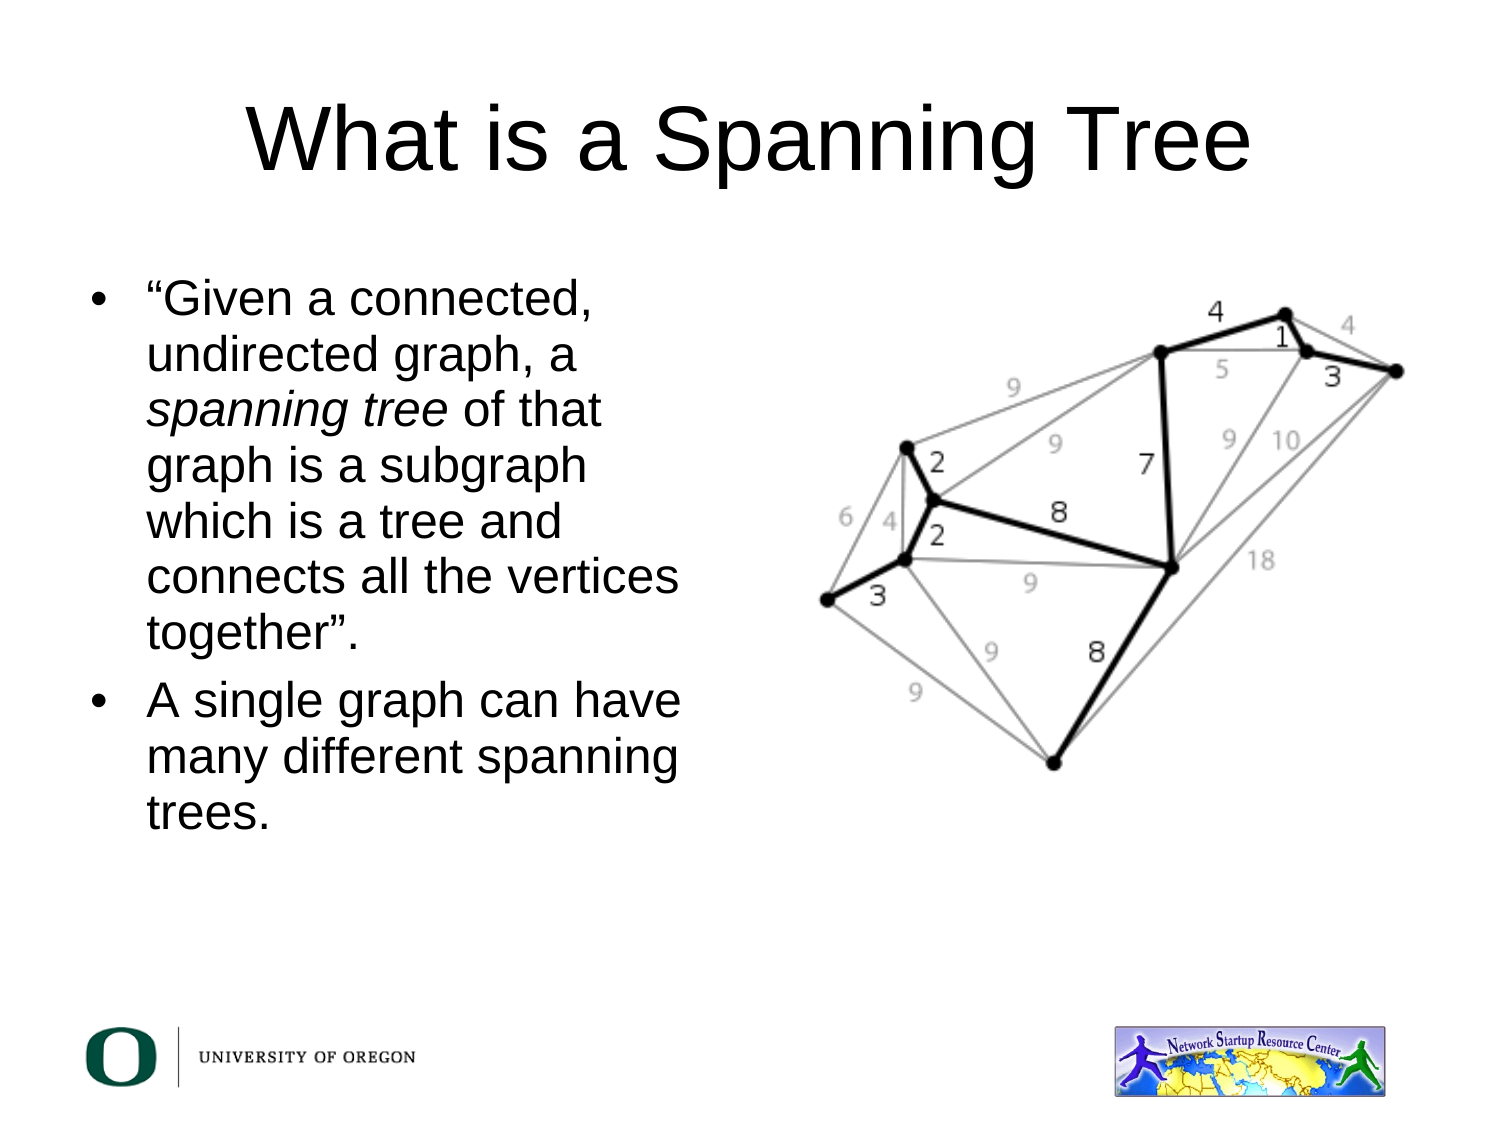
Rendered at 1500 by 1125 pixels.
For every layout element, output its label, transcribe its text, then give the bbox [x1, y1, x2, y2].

picture [75, 1024, 426, 1090]
picture [1112, 1024, 1388, 1099]
list “Given a connected, undirected graph, a spanning tree of that graph is a subgraph which is a tree and connects all the vertices together”. A single graph can have many different spanning trees. [75, 262, 738, 1005]
picture [800, 287, 1426, 792]
title What is a Spanning Tree [75, 45, 1426, 233]
